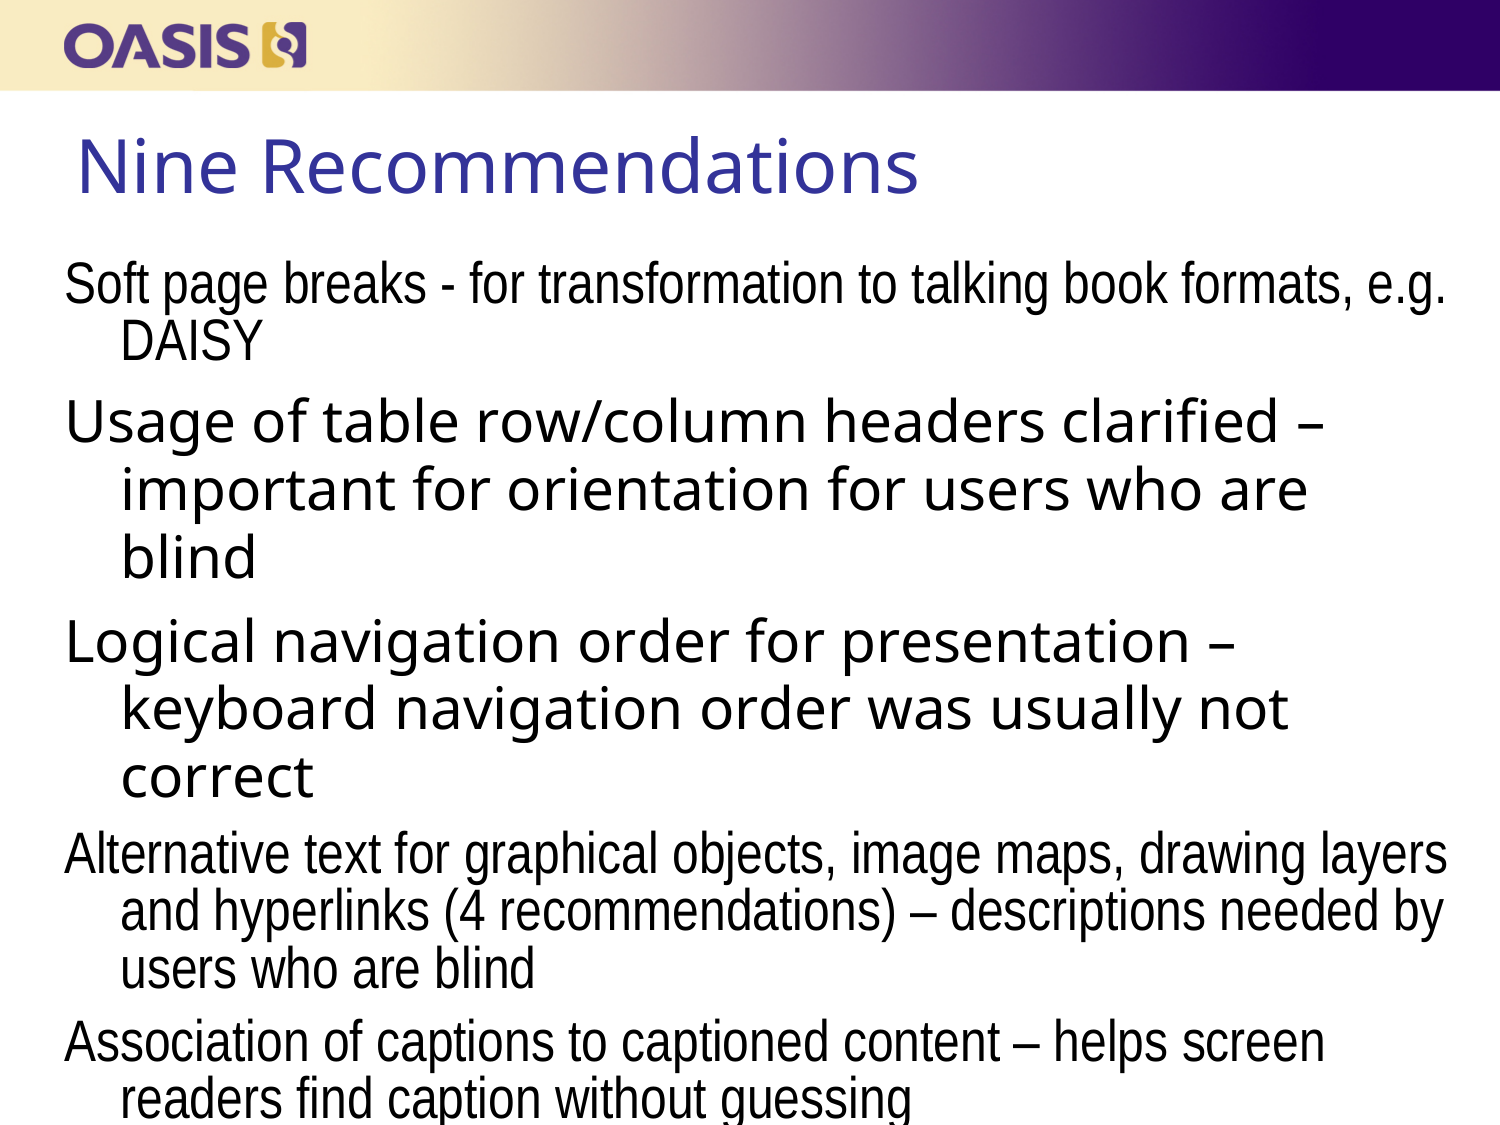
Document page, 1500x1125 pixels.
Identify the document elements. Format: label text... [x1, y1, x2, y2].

list Soft page breaks - for transformation to talking book formats, e.g. DAISY Usage of table row/column headers clarified – important for orientation for users who are blind Logical navigation order for presentation – keyboard navigation order was usually not correct Alternative text for graphical objects, image maps, drawing layers and hyperlinks (4 recommendations) – descriptions needed by users who are blind Association of captions to captioned content – helps screen readers find caption without guessing Tables as first class presentation objects – helps navigation through tables by users who are blind [64, 257, 1460, 1088]
picture [575, 1088, 585, 1112]
picture [444, 1091, 457, 1115]
picture [0, 0, 1500, 1125]
picture [646, 1090, 660, 1115]
picture [494, 1090, 508, 1115]
picture [222, 1090, 236, 1100]
picture [892, 1090, 905, 1114]
picture [754, 1088, 766, 1115]
picture [779, 1090, 793, 1100]
picture [417, 1103, 430, 1115]
picture [674, 1088, 686, 1115]
picture [444, 1088, 739, 1125]
picture [726, 1090, 739, 1114]
picture [742, 1088, 905, 1125]
picture [353, 1090, 366, 1115]
title Nine Recommendations [75, 115, 1463, 223]
picture [142, 1090, 156, 1100]
picture [169, 1103, 182, 1115]
picture [559, 1088, 570, 1113]
picture [195, 1090, 208, 1115]
